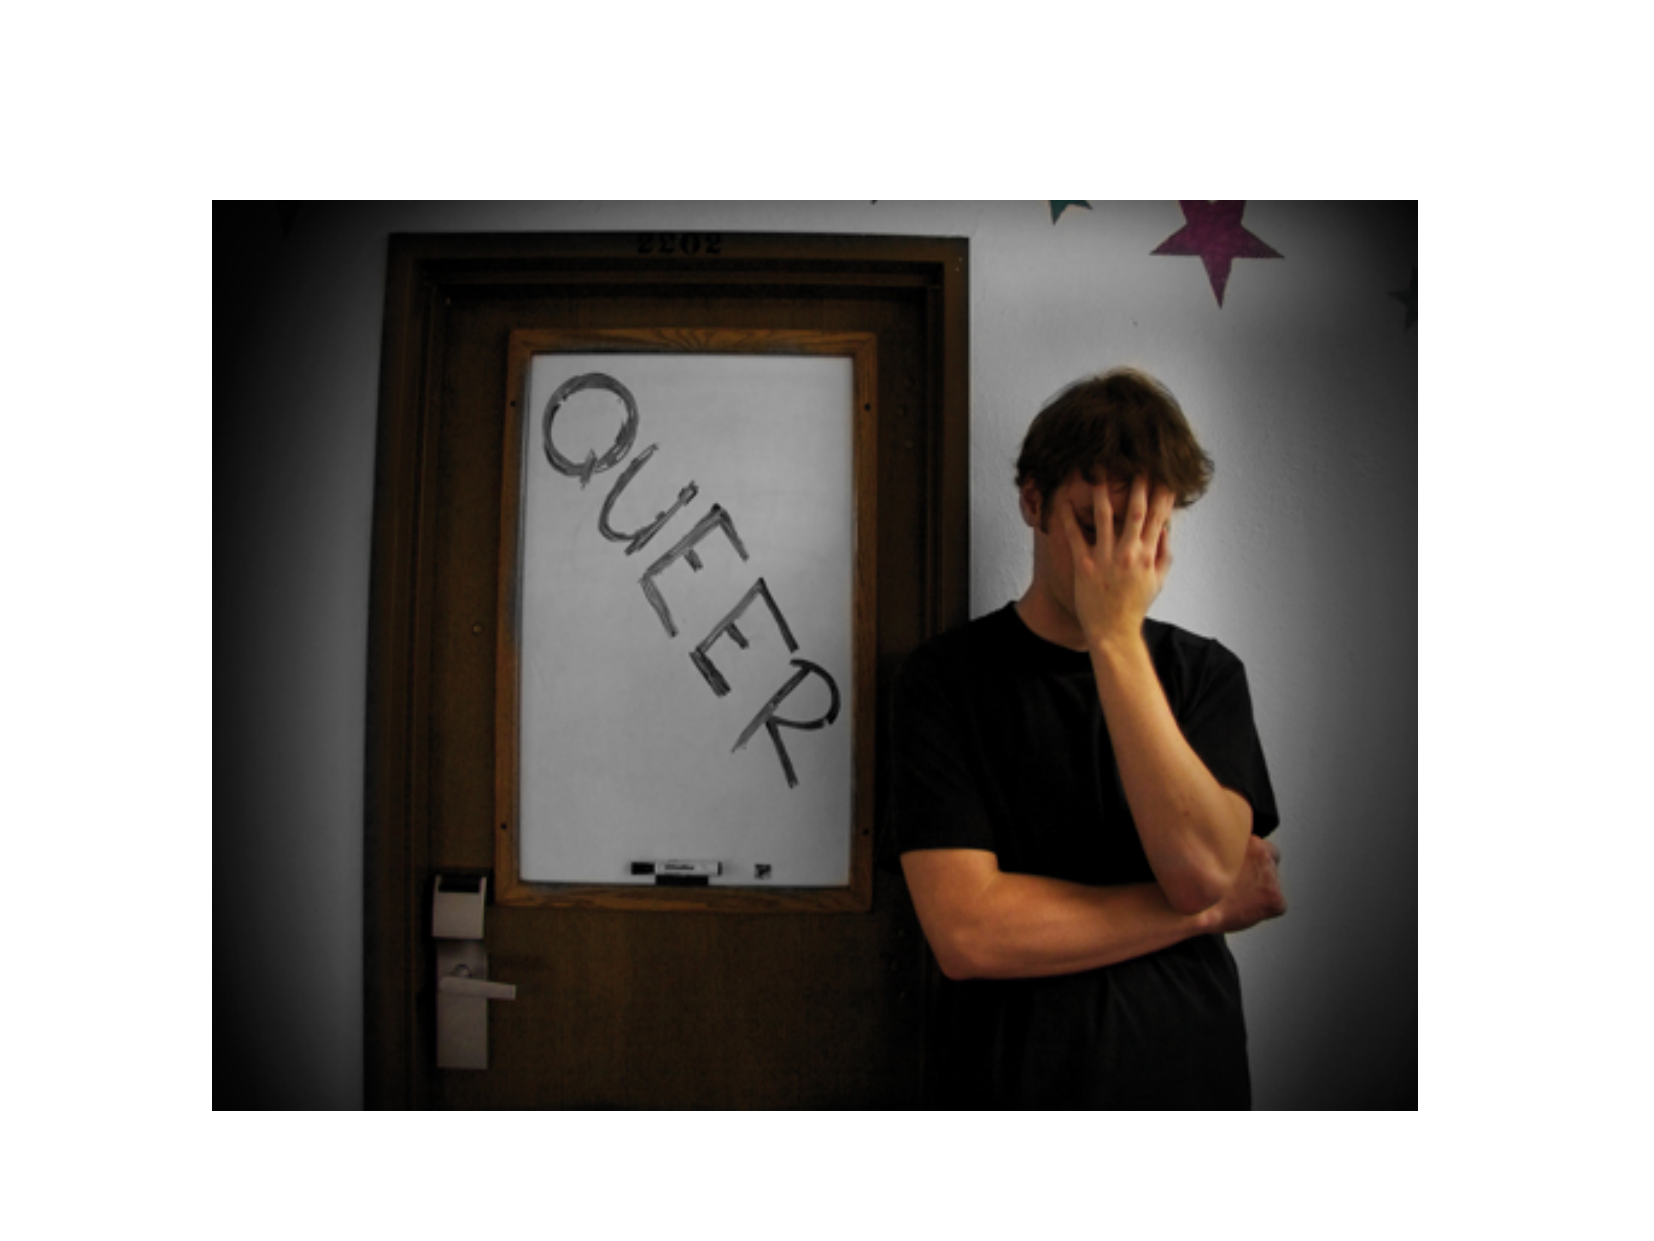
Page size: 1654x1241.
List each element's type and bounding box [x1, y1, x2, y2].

picture [212, 200, 1418, 1111]
